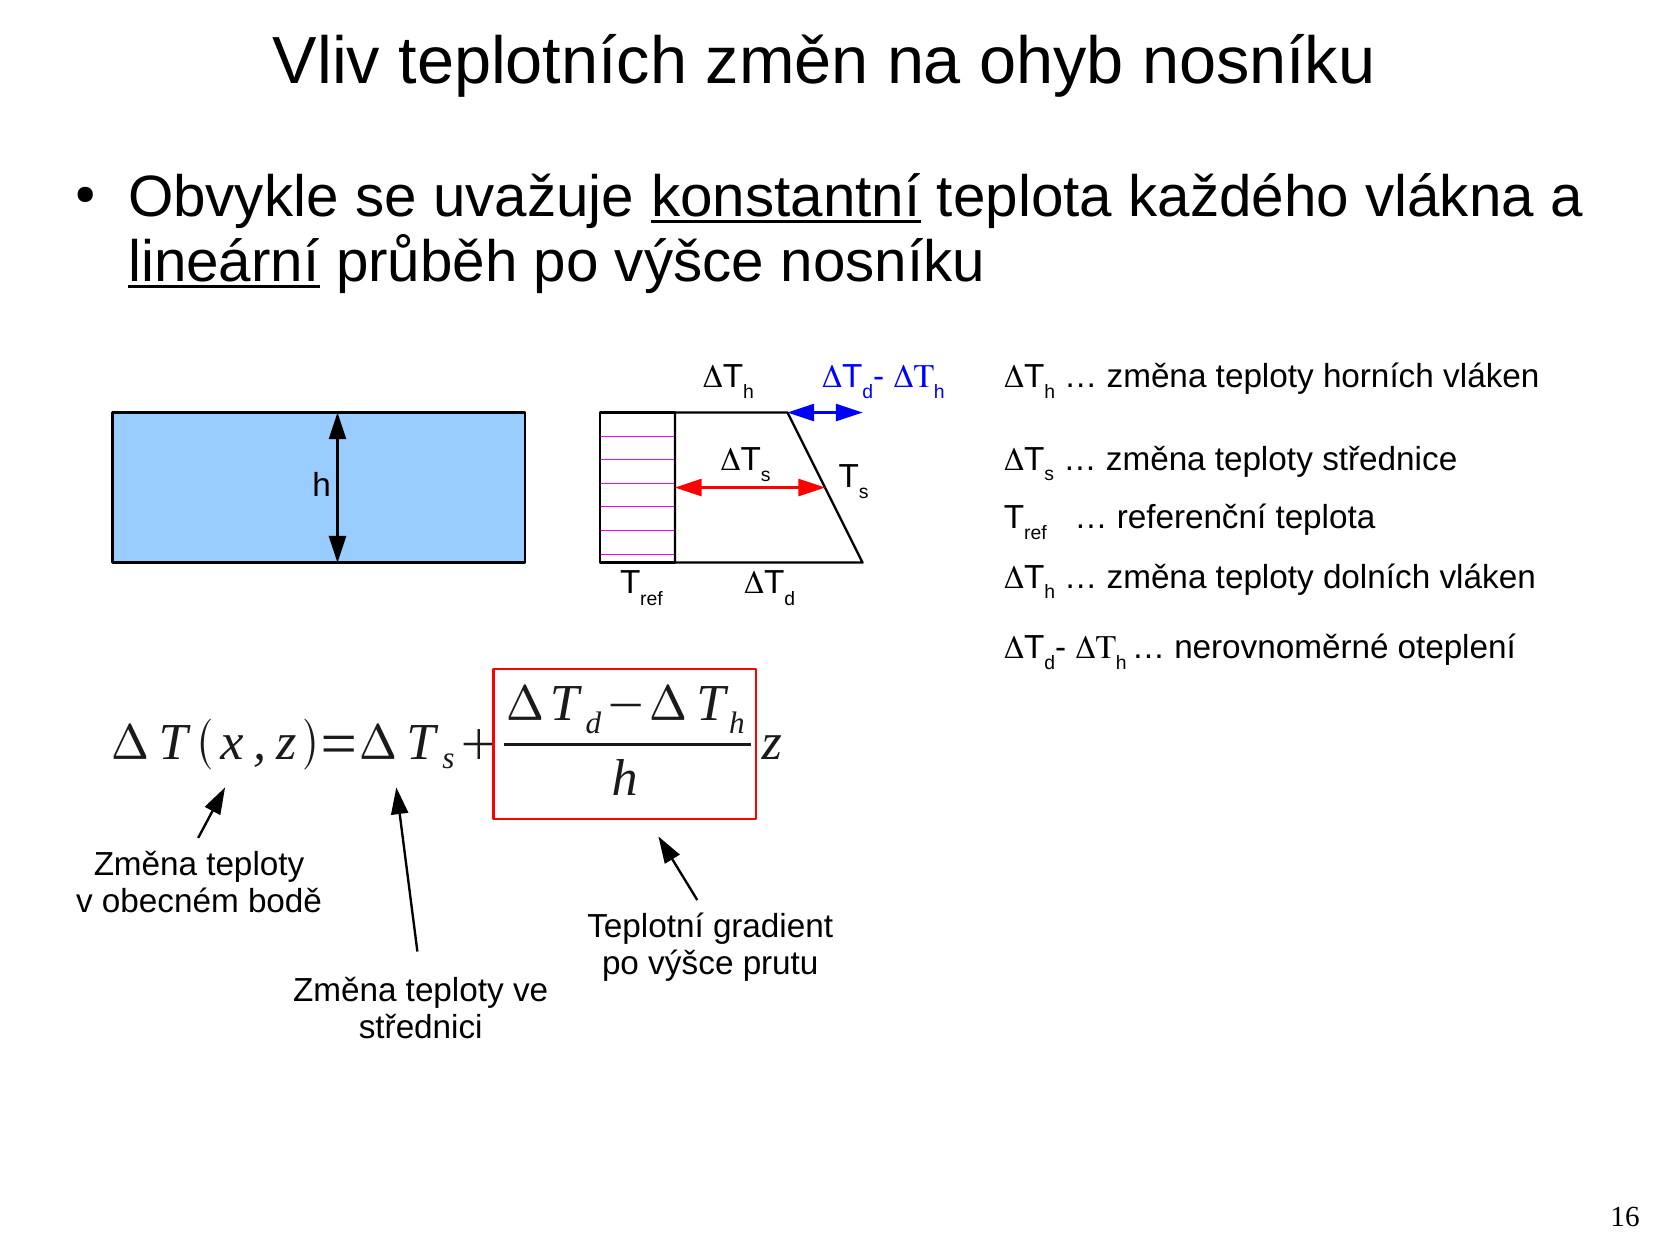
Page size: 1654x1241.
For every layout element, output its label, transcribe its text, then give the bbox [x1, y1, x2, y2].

chart [93, 675, 492, 806]
text_box DTd- DTh … nerovnoměrné oteplení [989, 621, 1613, 687]
text_box [600, 412, 673, 563]
title Vliv teplotních změn na ohyb nosníku [37, 8, 1613, 113]
text_box Ts [823, 450, 893, 514]
text_box DTh [687, 349, 778, 415]
text_box Teplotní gradient po výšce prutu [572, 900, 873, 1013]
text_box DTs [705, 432, 795, 498]
text_box h [297, 459, 346, 516]
text_box DTh … změna teploty horních vláken [989, 349, 1605, 415]
text_box DTh … změna teploty dolních vláken [989, 555, 1605, 616]
text_box Tref … referenční teplota [989, 491, 1605, 555]
list Obvykle se uvažuje konstantní teplota každého vlákna a lineární průběh po výšce nosníku [57, 163, 1608, 327]
text_box [338, 412, 525, 563]
text_box Tref [605, 556, 687, 620]
text_box [112, 412, 337, 563]
chart [495, 675, 755, 806]
text_box DTd [729, 556, 820, 622]
text_box Změna teploty v obecném bodě [61, 837, 358, 936]
text_box Změna teploty ve střednici [278, 964, 575, 1062]
text_box DTd- DTh [807, 349, 960, 415]
chart [757, 675, 794, 806]
text_box DTs … změna teploty střednice [989, 432, 1605, 491]
